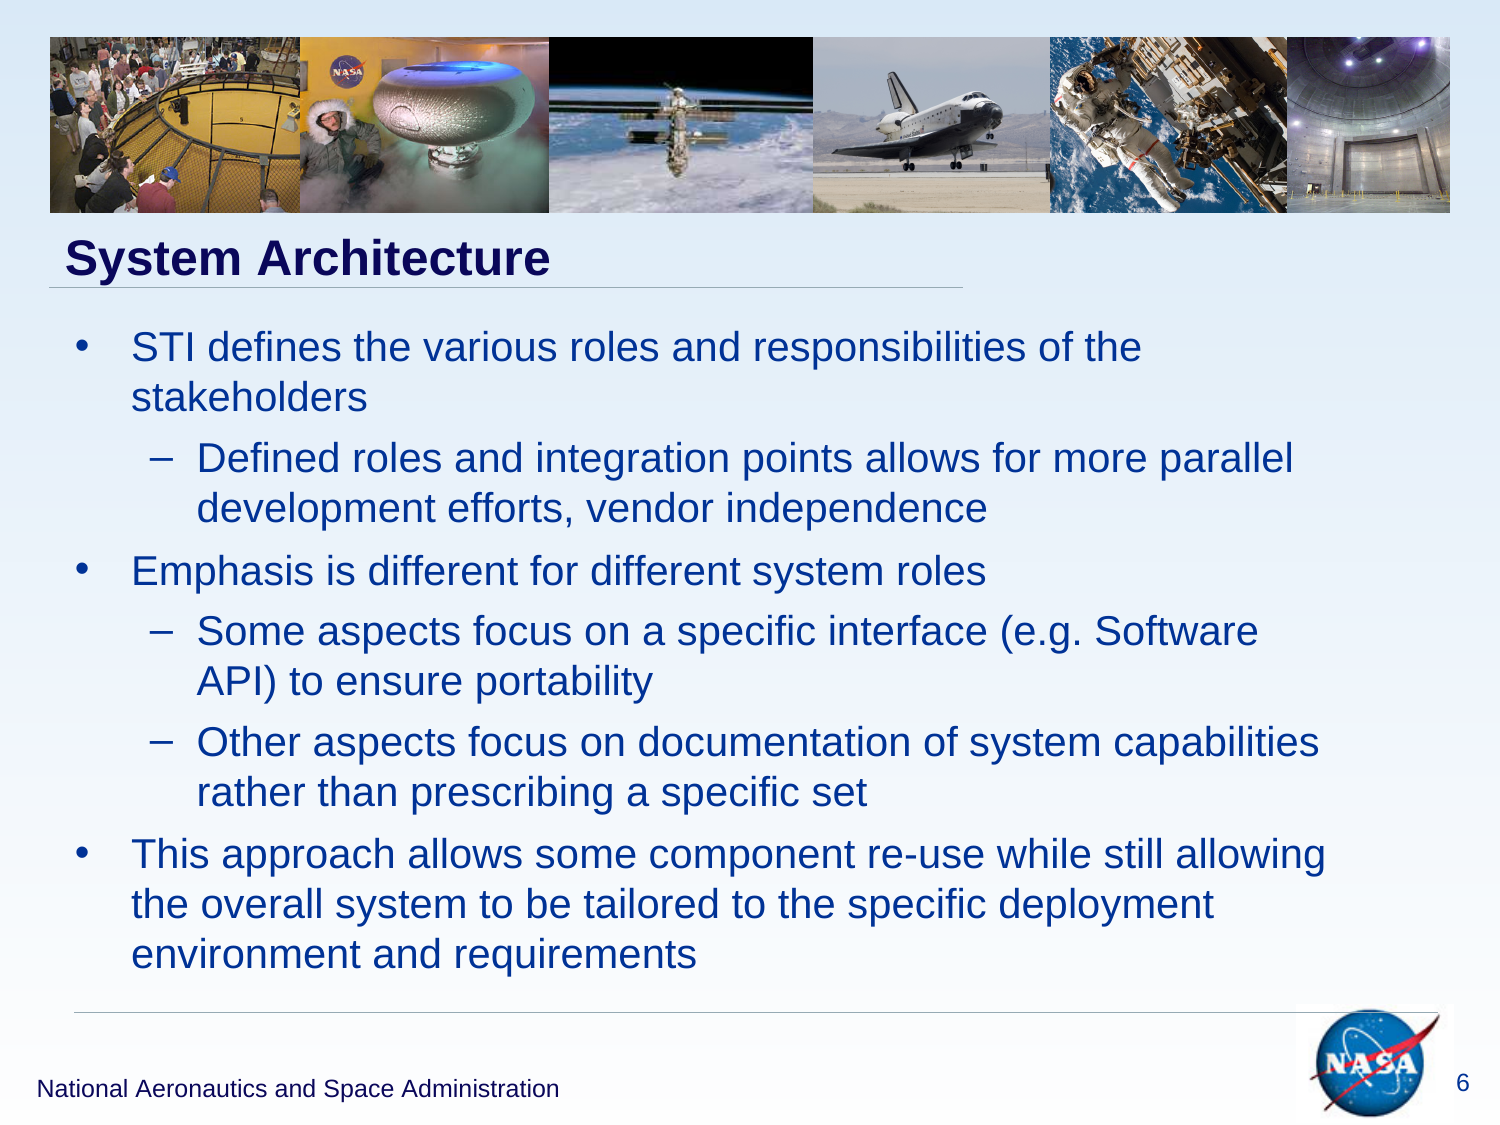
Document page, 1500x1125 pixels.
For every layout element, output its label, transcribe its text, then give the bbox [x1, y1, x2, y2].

picture [50, 37, 1450, 213]
picture [1296, 1004, 1454, 1123]
title System Architecture [50, 213, 1326, 298]
list STI defines the various roles and responsibilities of the stakeholders Defined roles and integration points allows for more parallel development efforts, vendor independence Emphasis is different for different system roles Some aspects focus on a specific interface (e.g. Software API) to ensure portability Other aspects focus on documentation of system capabilities rather than prescribing a specific set This approach allows some component re-use while still allowing the overall system to be tailored to the specific deployment environment and requirements [60, 312, 1366, 1013]
